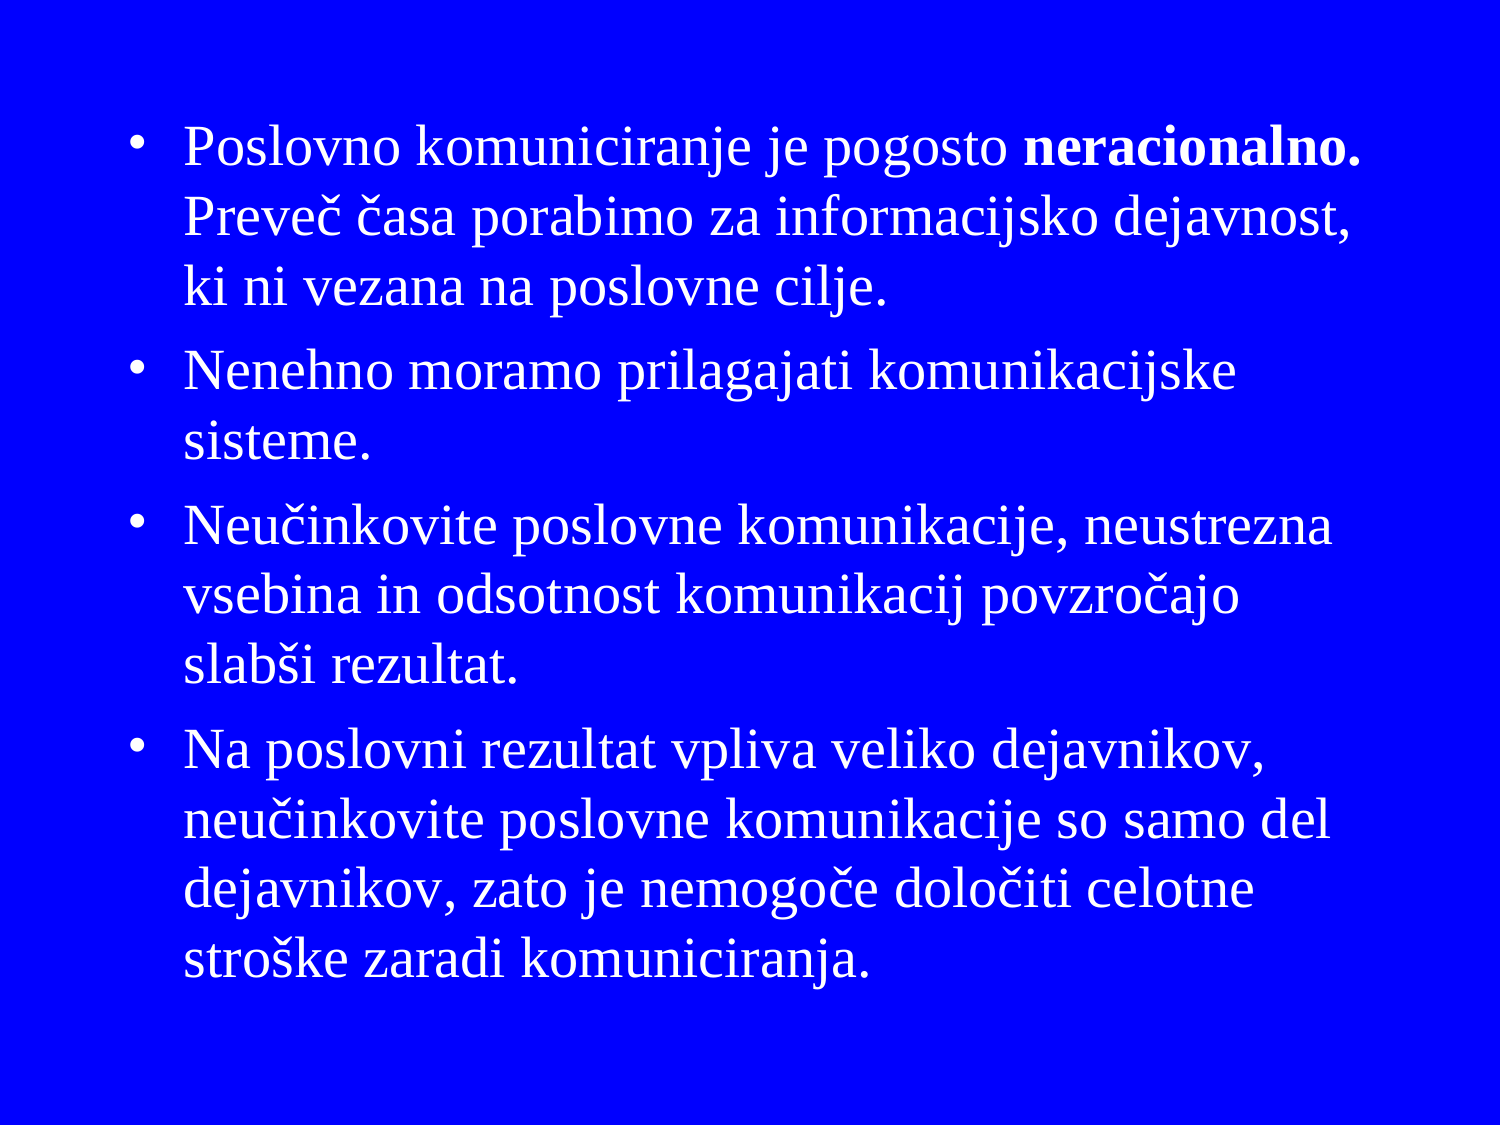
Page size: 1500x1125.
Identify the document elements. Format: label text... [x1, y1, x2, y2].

list Poslovno komuniciranje je pogosto neracionalno. Preveč časa porabimo za informacijsko dejavnost, ki ni vezana na poslovne cilje. Nenehno moramo prilagajati komunikacijske sisteme. Neučinkovite poslovne komunikacije, neustrezna vsebina in odsotnost komunikacij povzročajo slabši rezultat. Na poslovni rezultat vpliva veliko dejavnikov, neučinkovite poslovne komunikacije so samo del dejavnikov, zato je nemogoče določiti celotne stroške zaradi komuniciranja. [112, 99, 1388, 1001]
